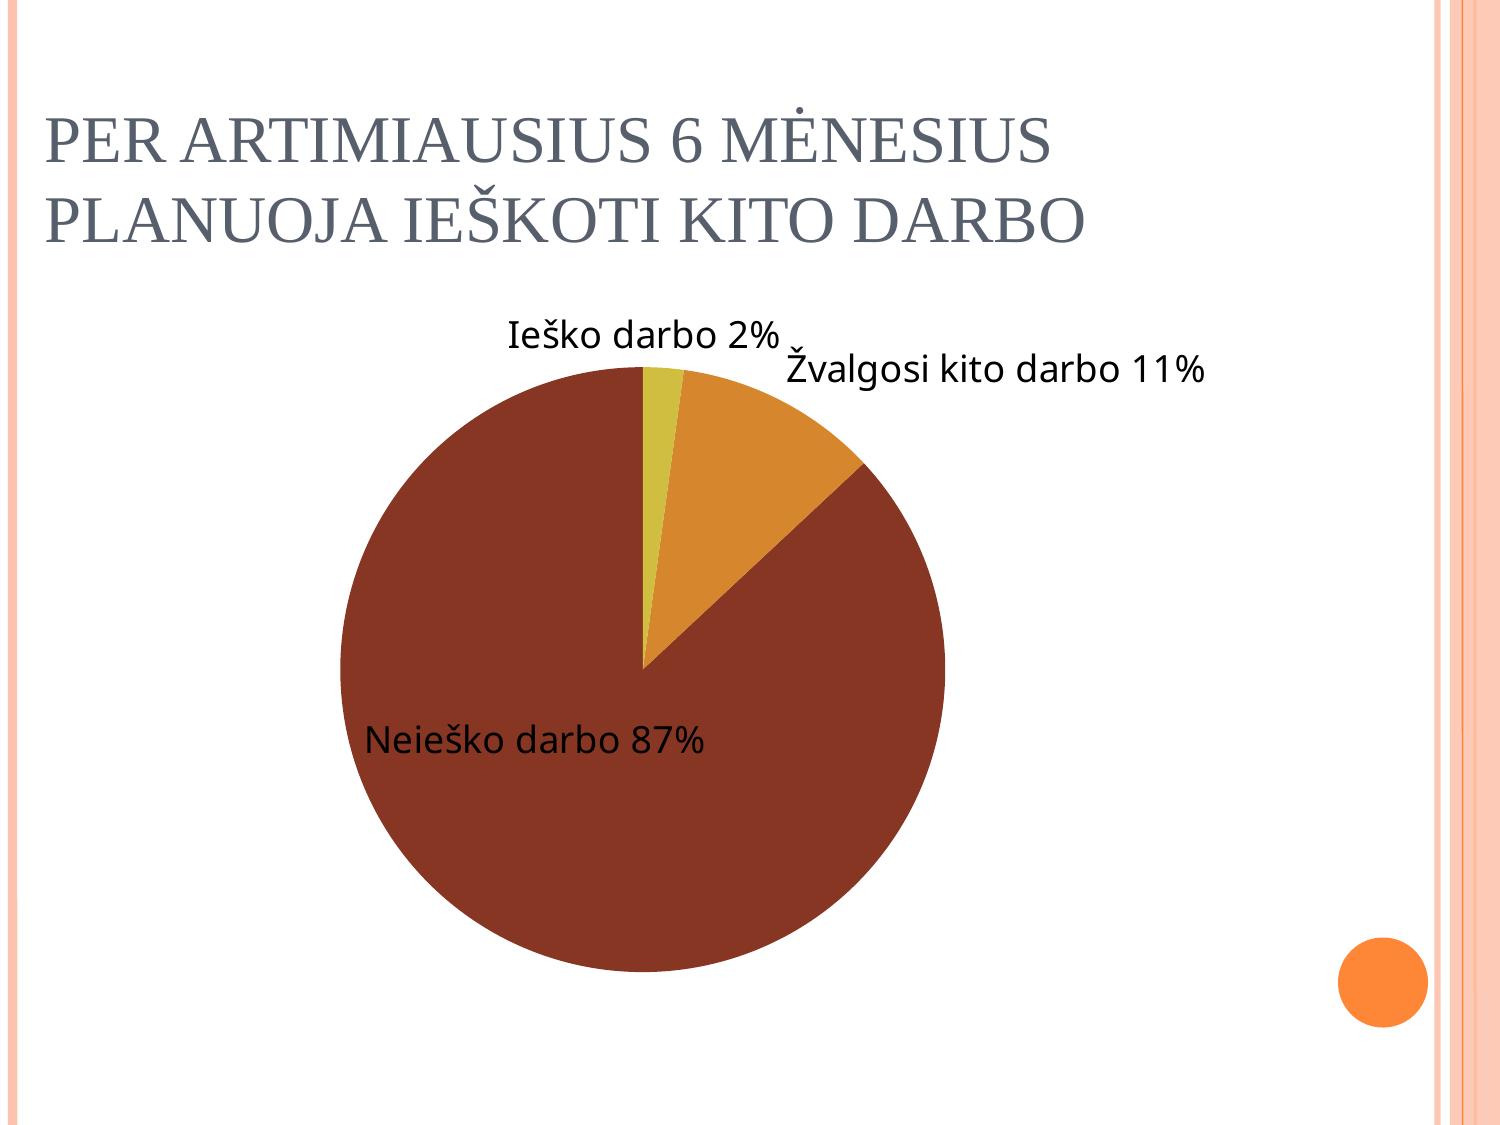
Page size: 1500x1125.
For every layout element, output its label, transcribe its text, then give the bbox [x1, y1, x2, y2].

title Per artimiausius 6 mėnesius planuoja ieškoti kito darbo [29, 42, 1483, 263]
chart [75, 262, 1300, 1062]
